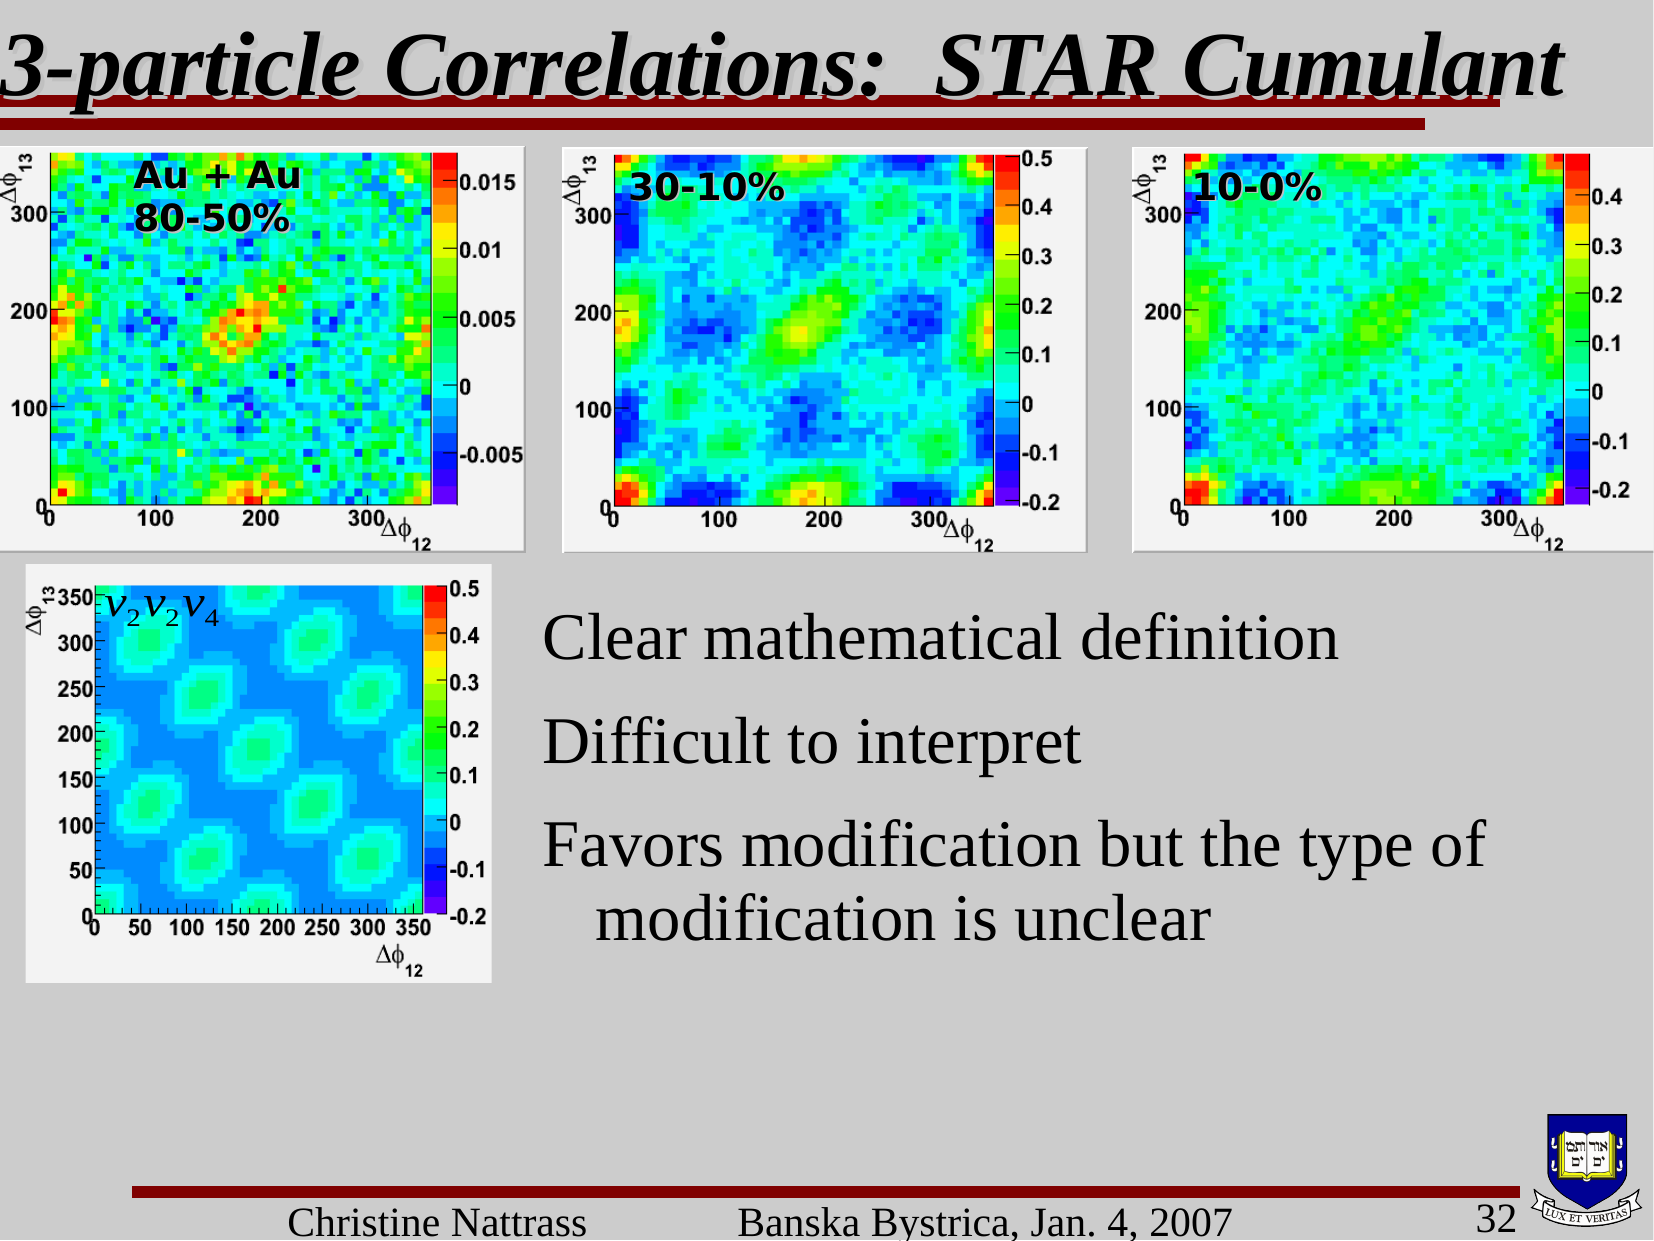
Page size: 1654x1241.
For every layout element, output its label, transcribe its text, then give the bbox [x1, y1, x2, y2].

text_box 30-10% [613, 157, 801, 217]
title 3-particle Correlations: STAR Cumulant [0, 7, 1613, 121]
picture [25, 564, 492, 983]
text_box 10-0% [1176, 157, 1338, 217]
picture [562, 147, 1088, 553]
list Clear mathematical definition Difficult to interpret Favors modification but the type of modification is unclear [525, 600, 1571, 1163]
text_box Au + Au 80-50% [118, 145, 344, 249]
chart [96, 576, 232, 635]
picture [1530, 1114, 1643, 1227]
picture [0, 146, 526, 553]
picture [1132, 147, 1654, 553]
